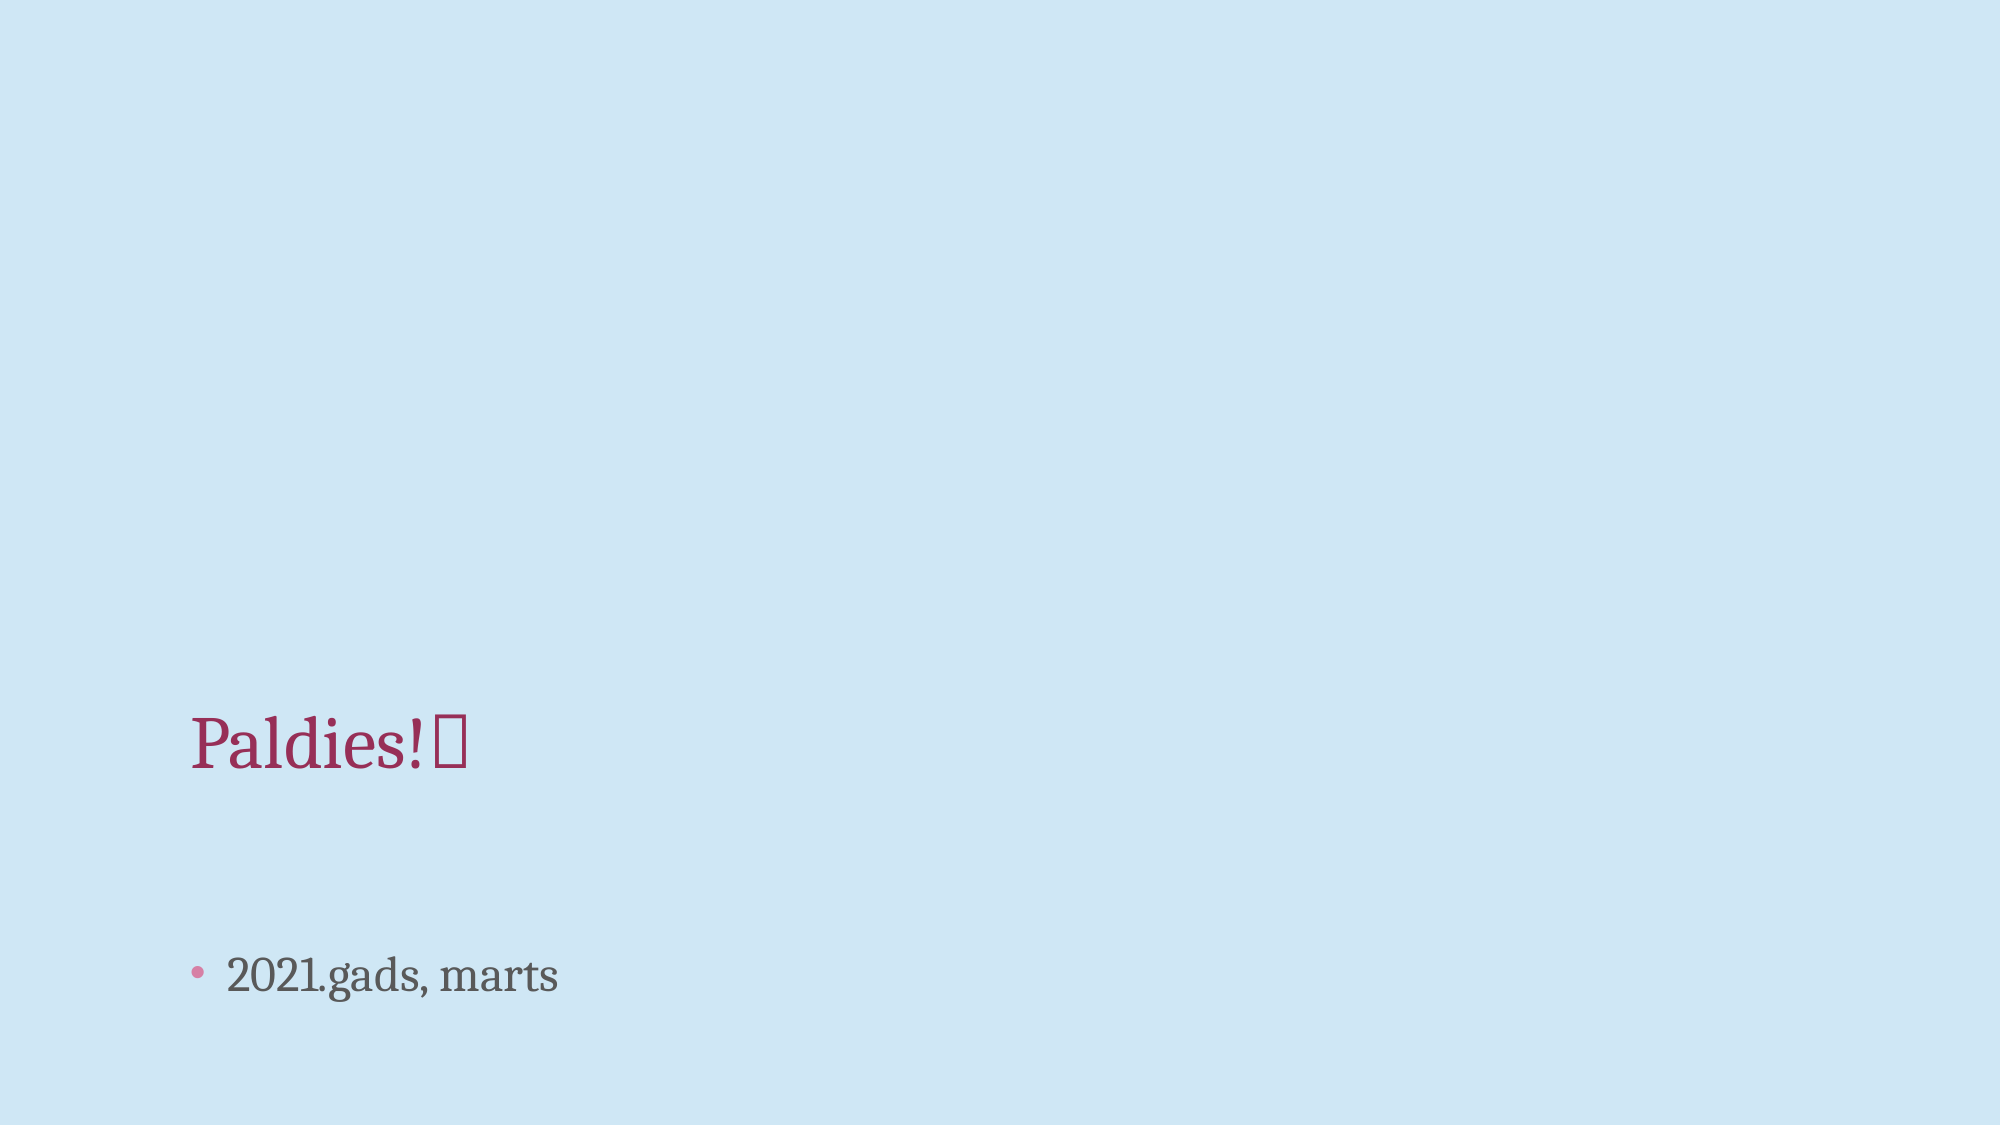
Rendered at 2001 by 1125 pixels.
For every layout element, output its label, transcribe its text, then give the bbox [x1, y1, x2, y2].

title Paldies! [175, 696, 1601, 936]
list 2021.gads, marts [174, 940, 1600, 1013]
